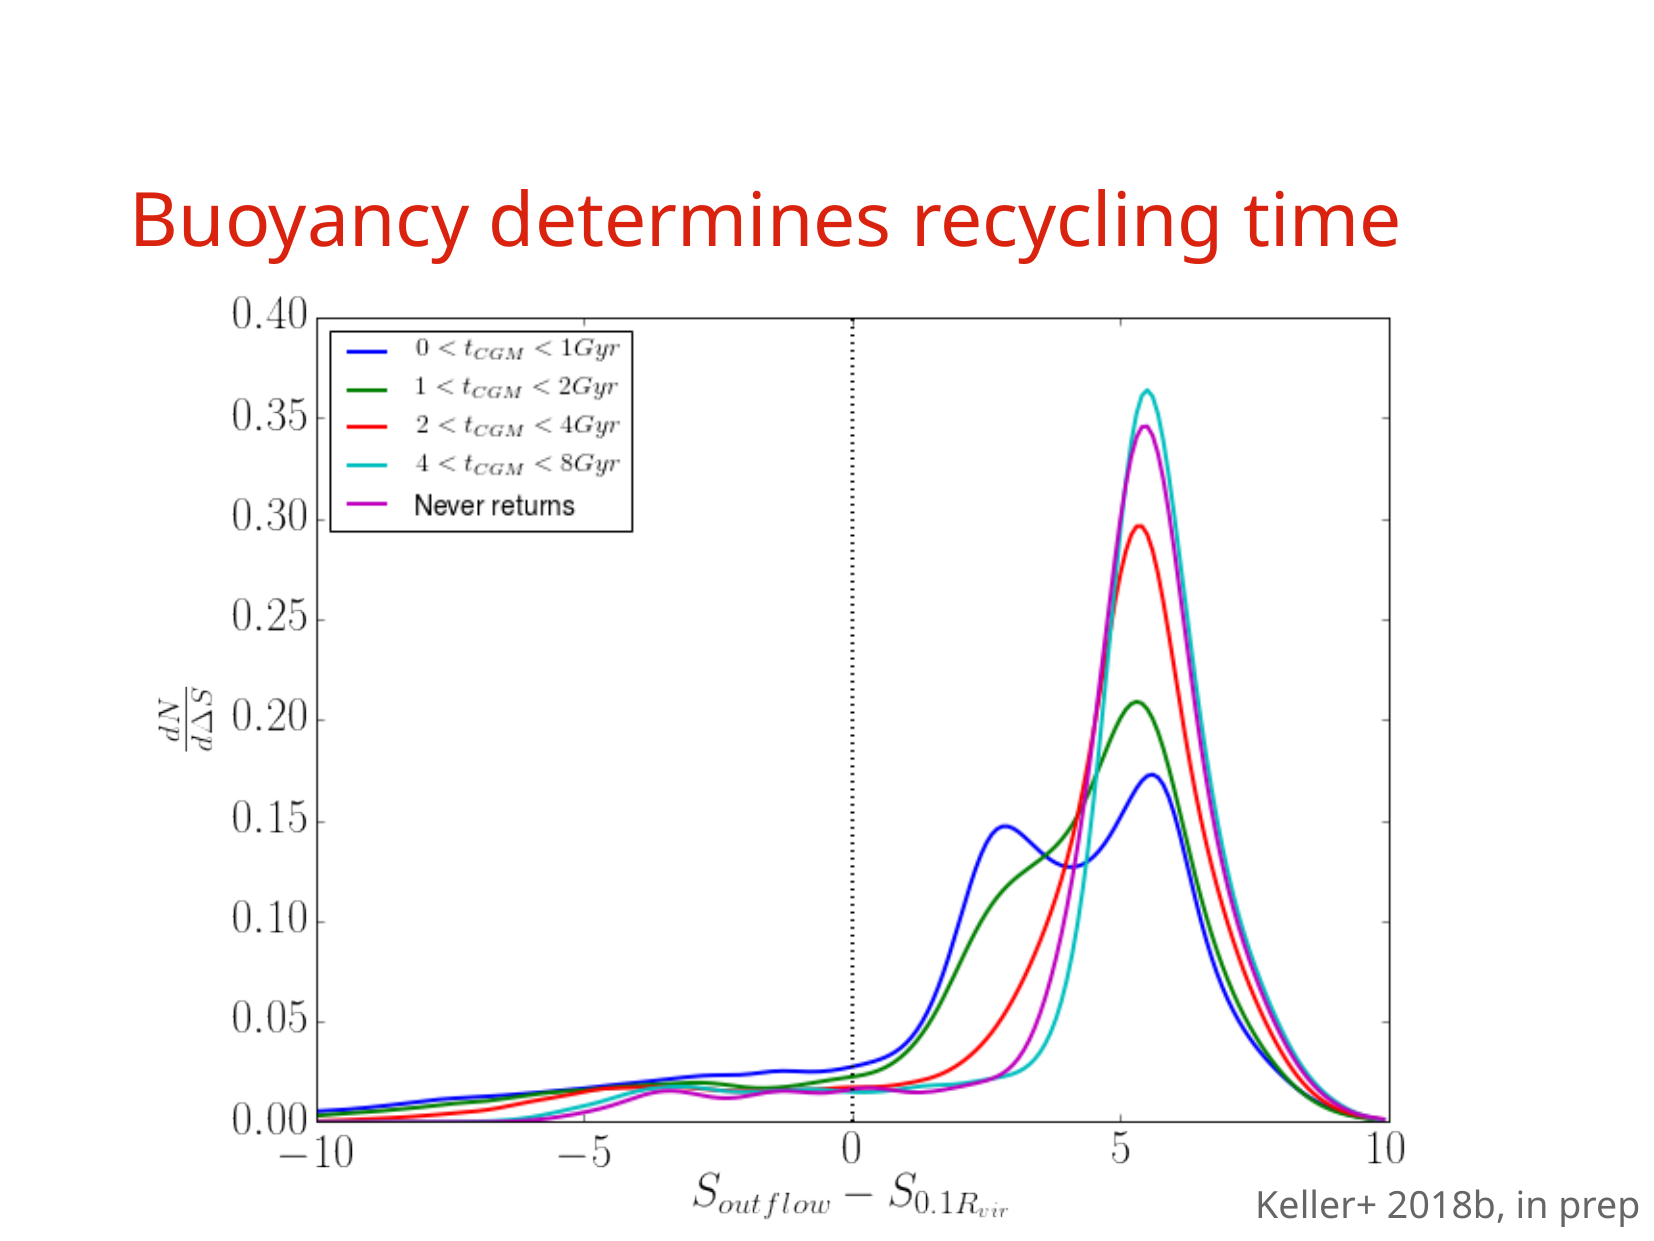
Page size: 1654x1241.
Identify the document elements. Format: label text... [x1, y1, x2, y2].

text_box Keller+ 2018b, in prep [1240, 1171, 1644, 1229]
title Buoyancy determines recycling time [129, 153, 1518, 281]
picture [153, 283, 1424, 1241]
